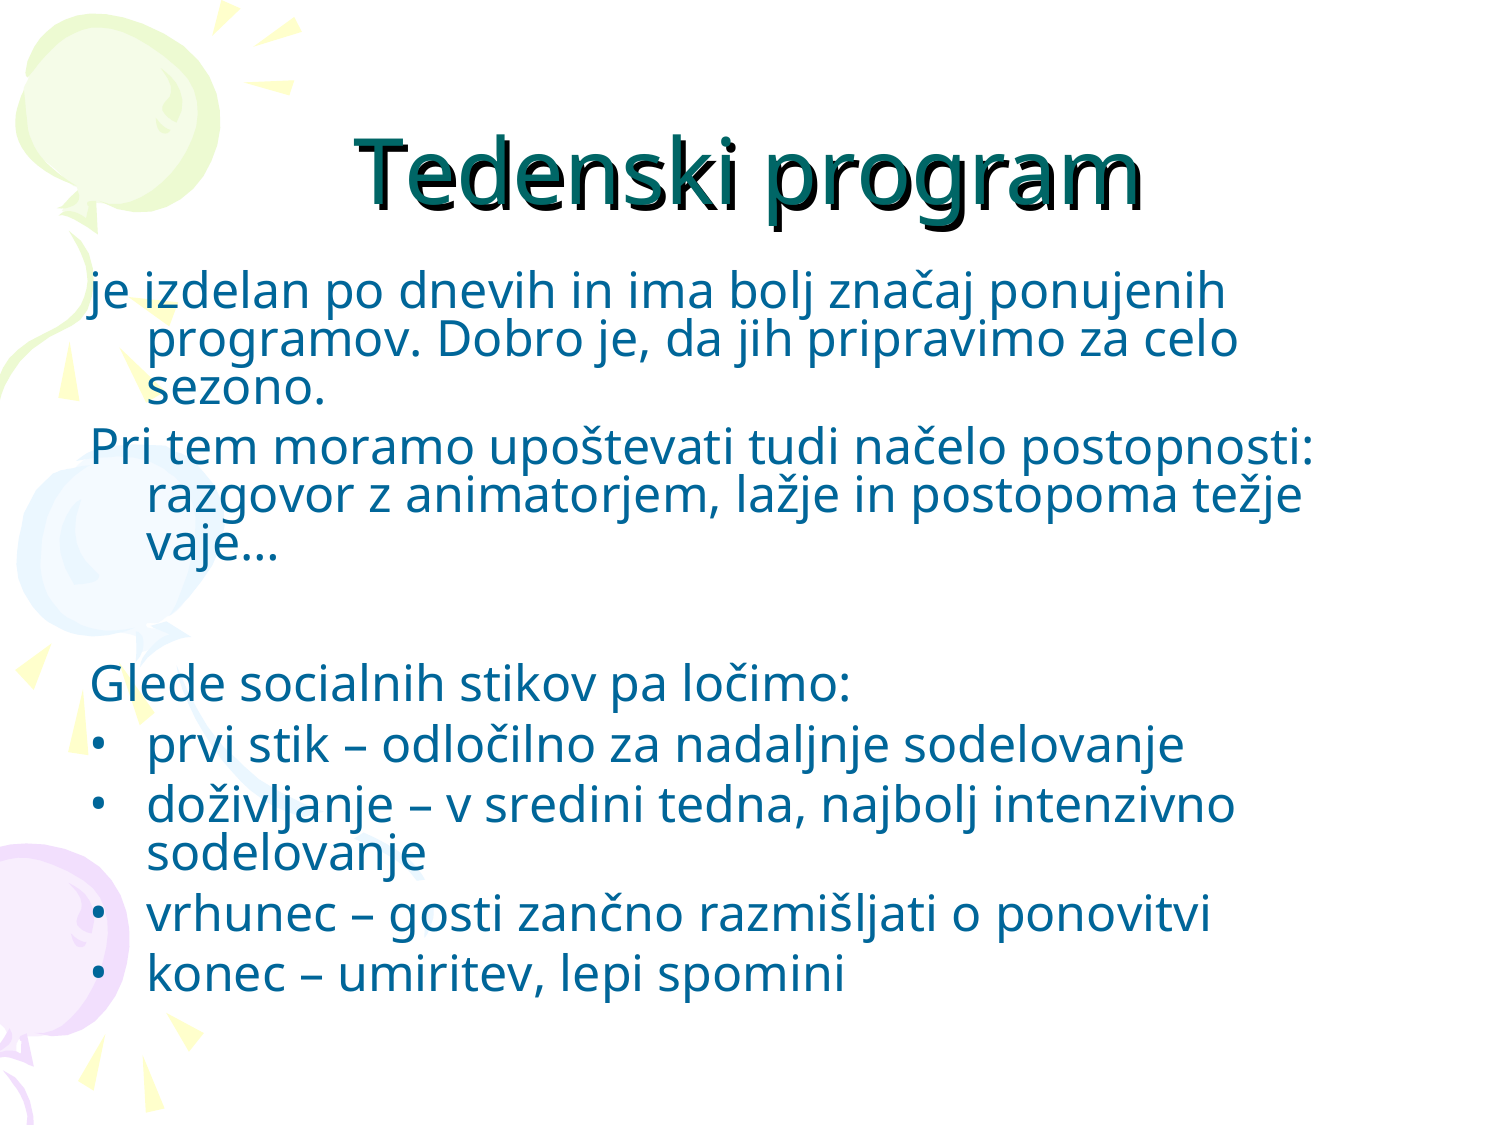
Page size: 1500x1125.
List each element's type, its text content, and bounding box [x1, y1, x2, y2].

title Tedenski program [72, 16, 1426, 233]
list je izdelan po dnevih in ima bolj značaj ponujenih programov. Dobro je, da jih pripravimo za celo sezono. Pri tem moramo upoštevati tudi načelo postopnosti: razgovor z animatorjem, lažje in postopoma težje vaje… Glede socialnih stikov pa ločimo: prvi stik – odločilno za nadaljnje sodelovanje doživljanje – v sredini tedna, najbolj intenzivno sodelovanje vrhunec – gosti zančno razmišljati o ponovitvi konec – umiritev, lepi spomini [75, 262, 1426, 994]
